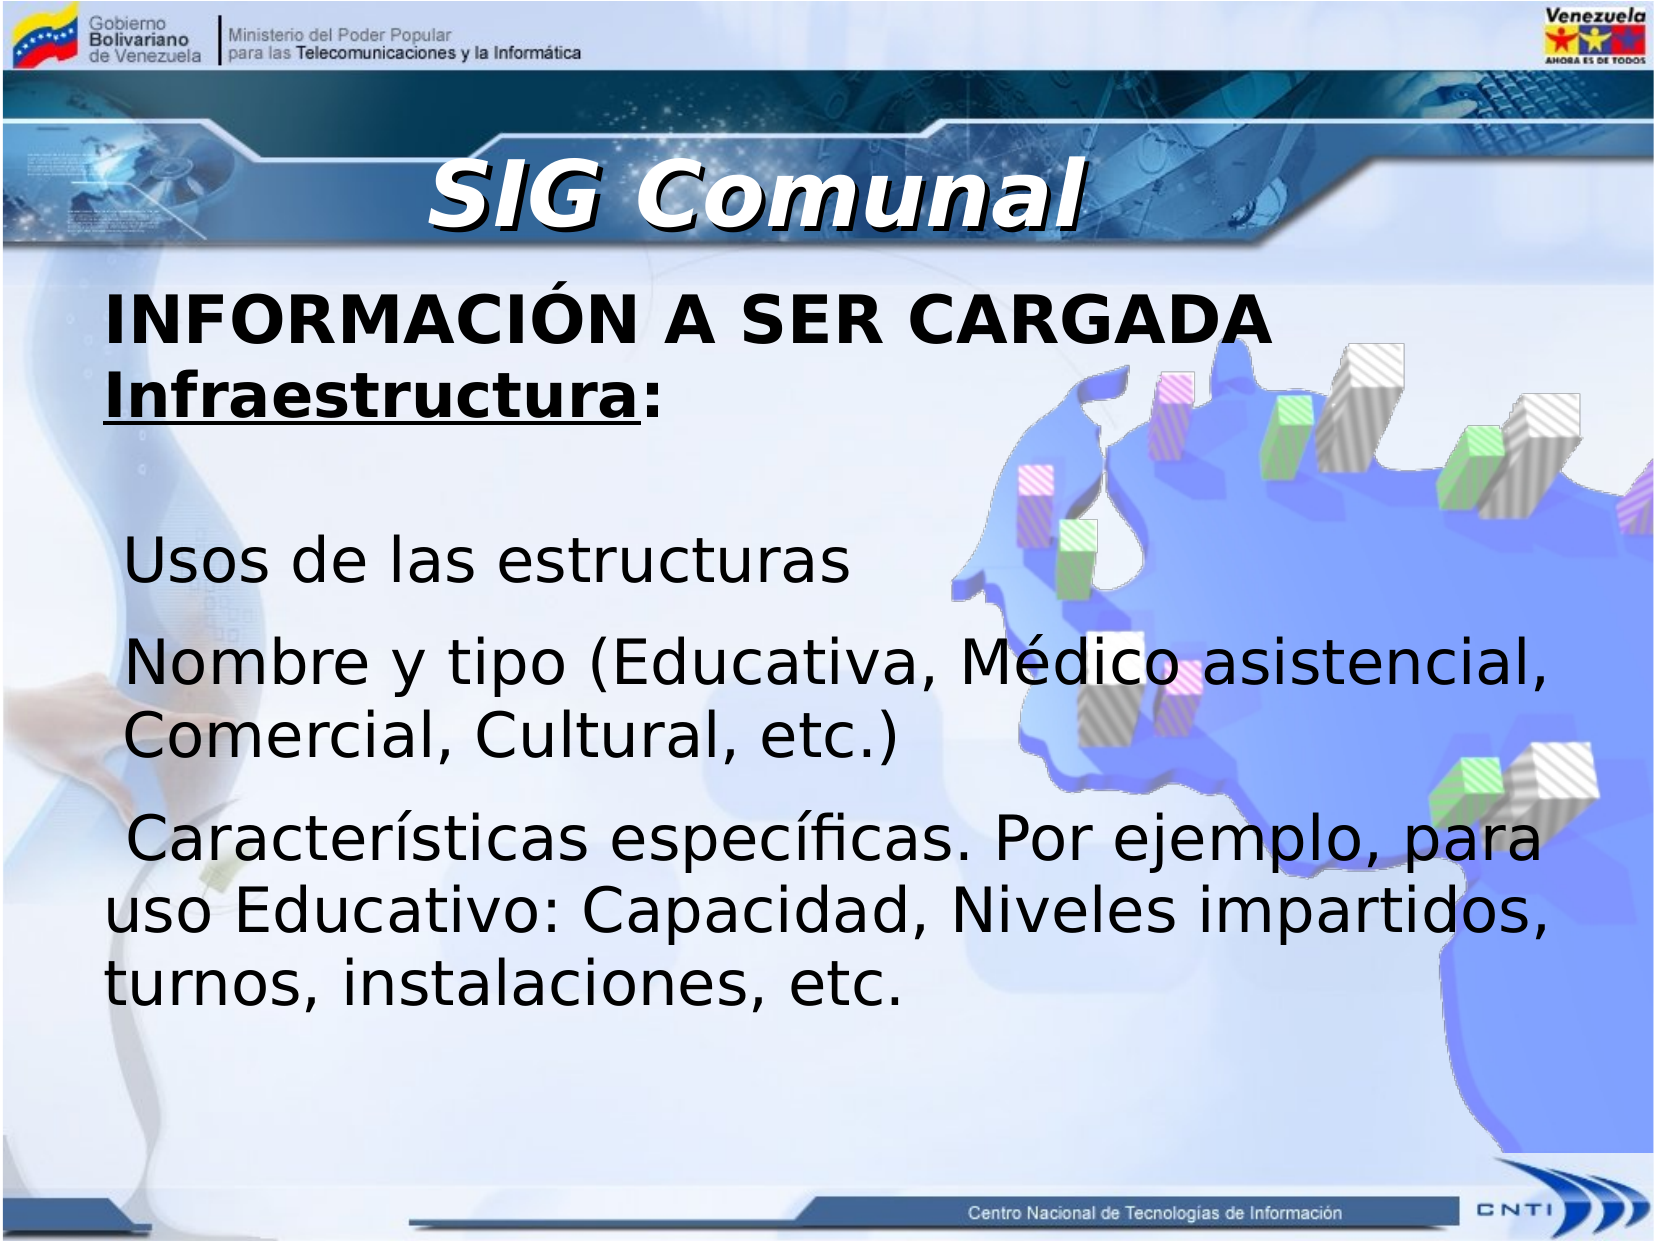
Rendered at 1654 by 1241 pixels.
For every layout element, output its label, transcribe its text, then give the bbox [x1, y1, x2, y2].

picture [2, 1, 1654, 1241]
text_box INFORMACIÓN A SER CARGADA Infraestructura: Usos de las estructuras Nombre y tipo (Educativa, Médico asistencial, Comercial, Cultural, etc.) Características específicas. Por ejemplo, para uso Educativo: Capacidad, Niveles impartidos, turnos, instalaciones, etc. [82, 268, 1589, 1152]
title SIG Comunal [12, 91, 1501, 299]
